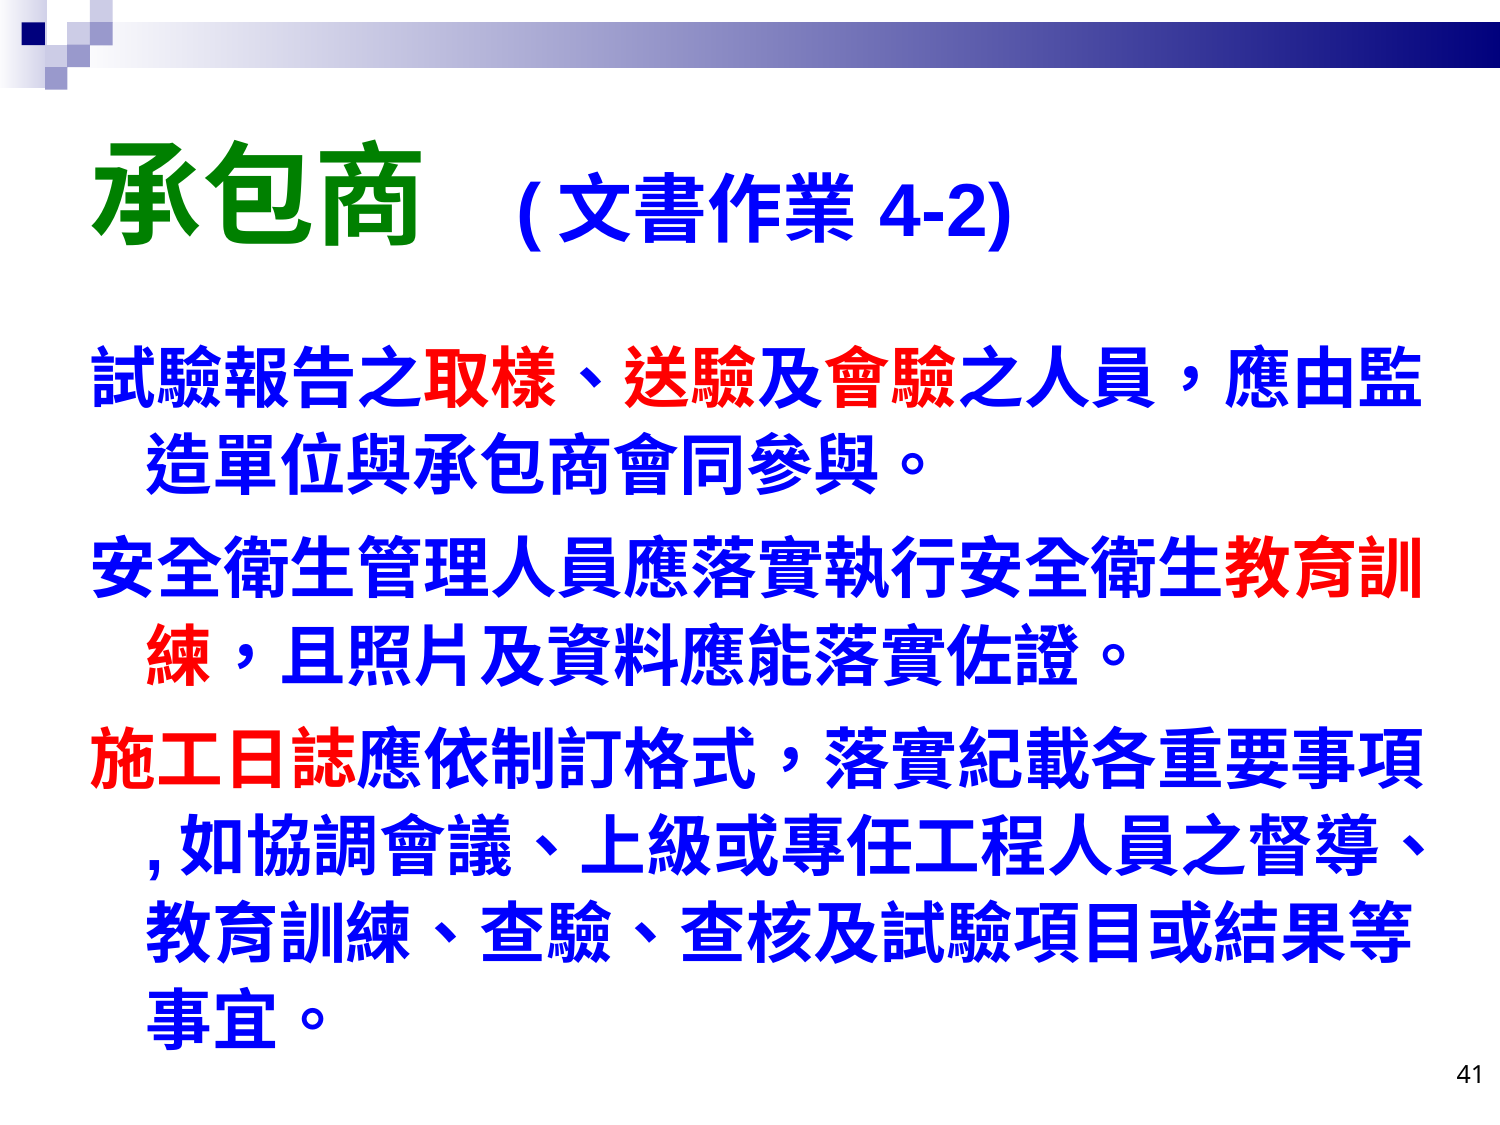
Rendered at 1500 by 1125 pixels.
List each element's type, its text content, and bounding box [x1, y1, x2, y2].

text_box <number> [1149, 1025, 1500, 1101]
list 試驗報告之取樣、送驗及會驗之人員，應由監造單位與承包商會同參與。 安全衛生管理人員應落實執行安全衛生教育訓練，且照片及資料應能落實佐證。 施工日誌應依制訂格式，落實紀載各重要事項 ,如協調會議、上級或專任工程人員之督導、教育訓練、查驗、查核及試驗項目或結果等事宜。 [74, 324, 1459, 1038]
title 承包商 (文書作業4-2) [74, 75, 1426, 300]
